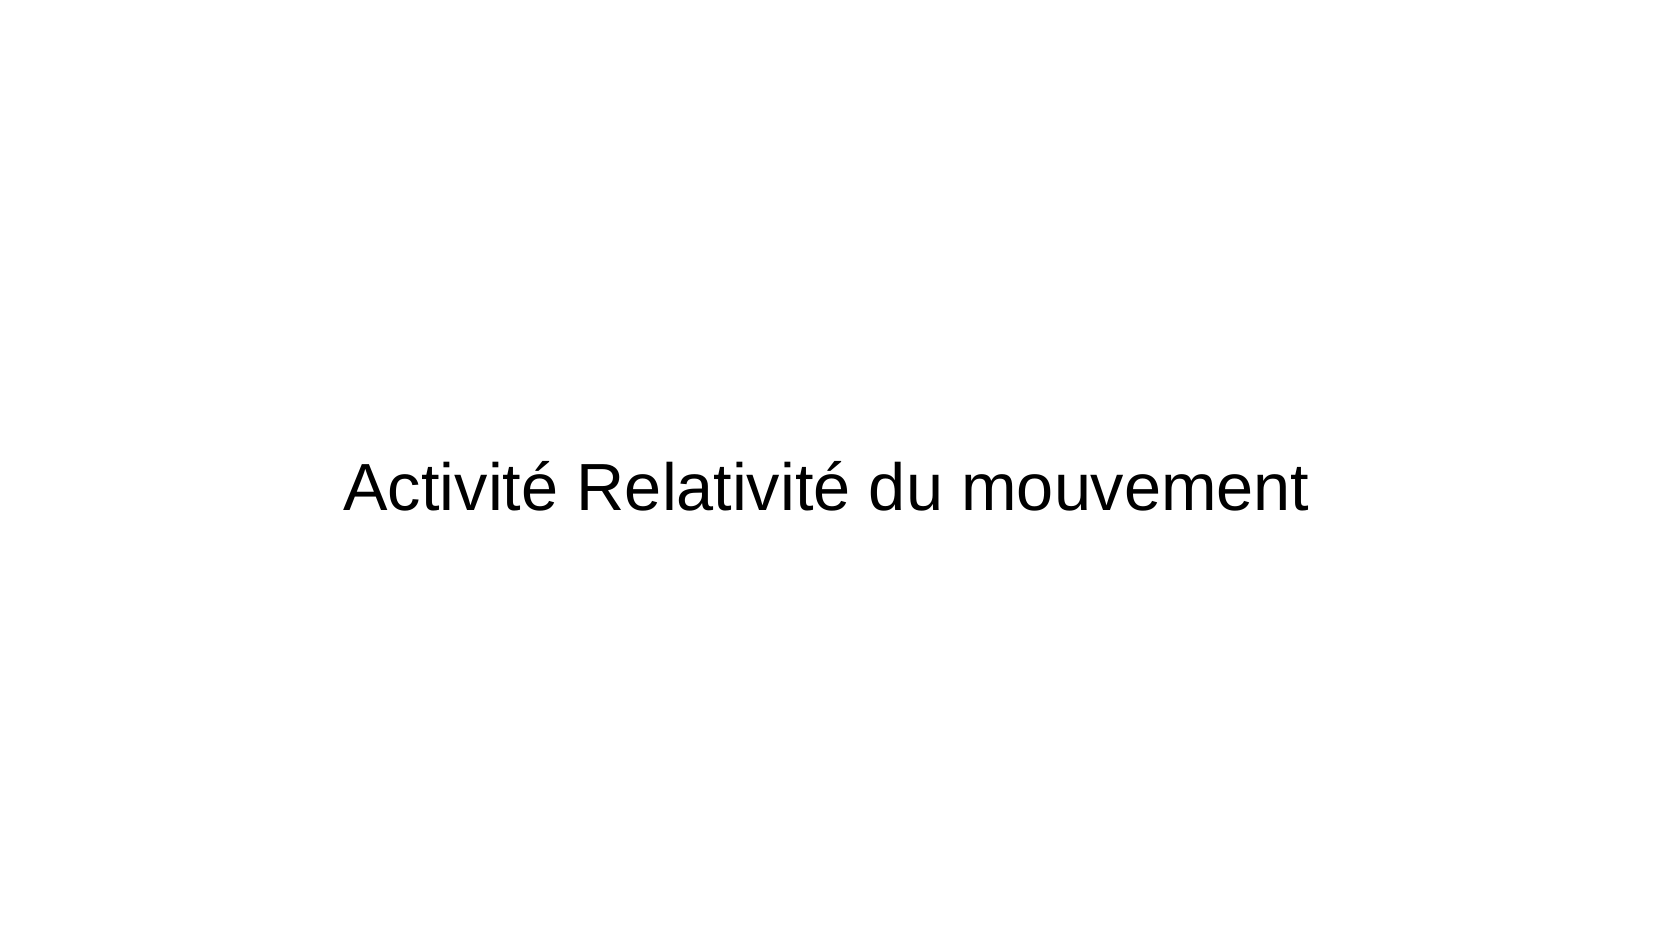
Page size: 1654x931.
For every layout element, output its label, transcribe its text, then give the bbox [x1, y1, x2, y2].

subtitle Activité Relativité du mouvement [82, 217, 1571, 758]
